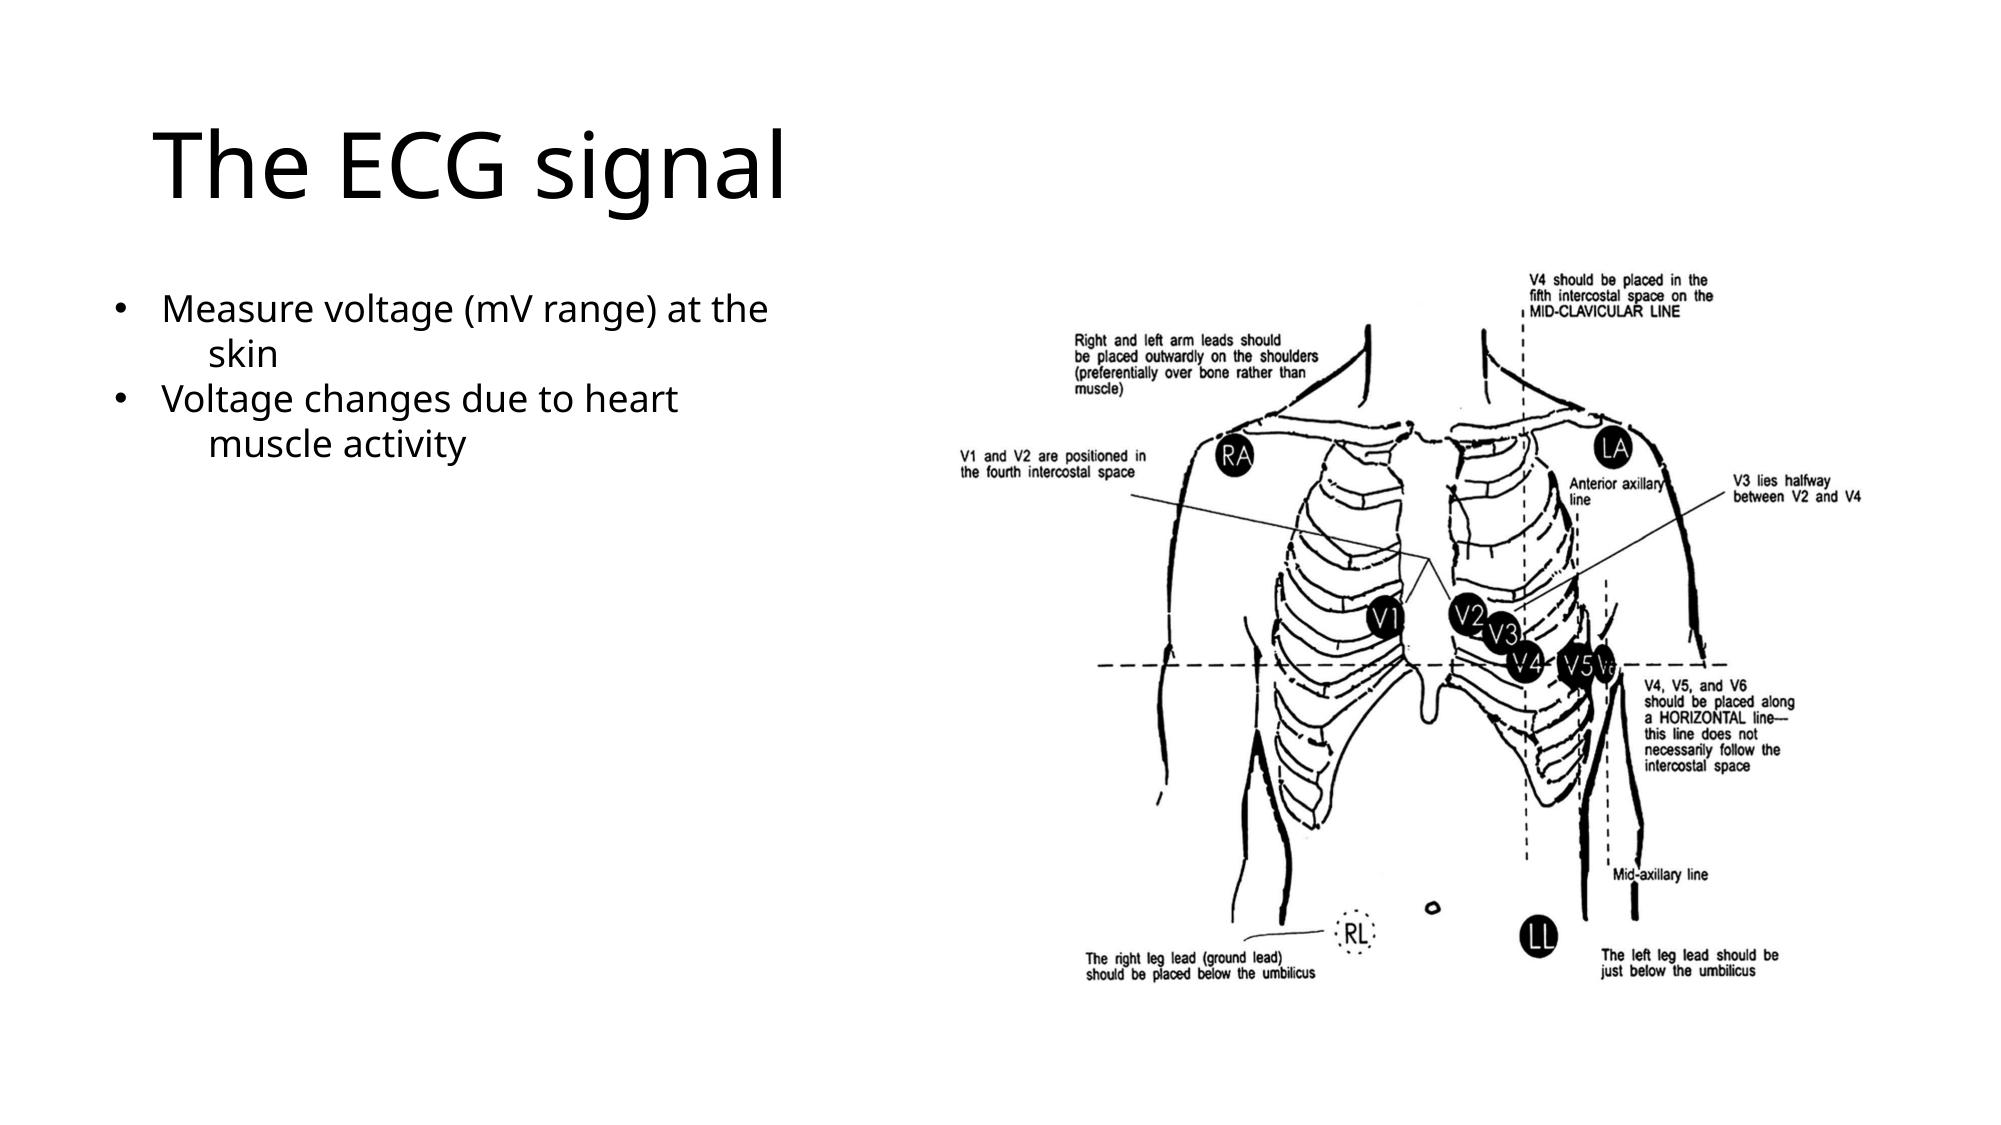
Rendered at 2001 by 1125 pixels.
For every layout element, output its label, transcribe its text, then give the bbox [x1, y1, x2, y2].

text_box Measure voltage (mV range) at the skin Voltage changes due to heart muscle activity [99, 277, 813, 520]
picture [957, 270, 1863, 985]
title The ECG signal [137, 59, 1863, 278]
